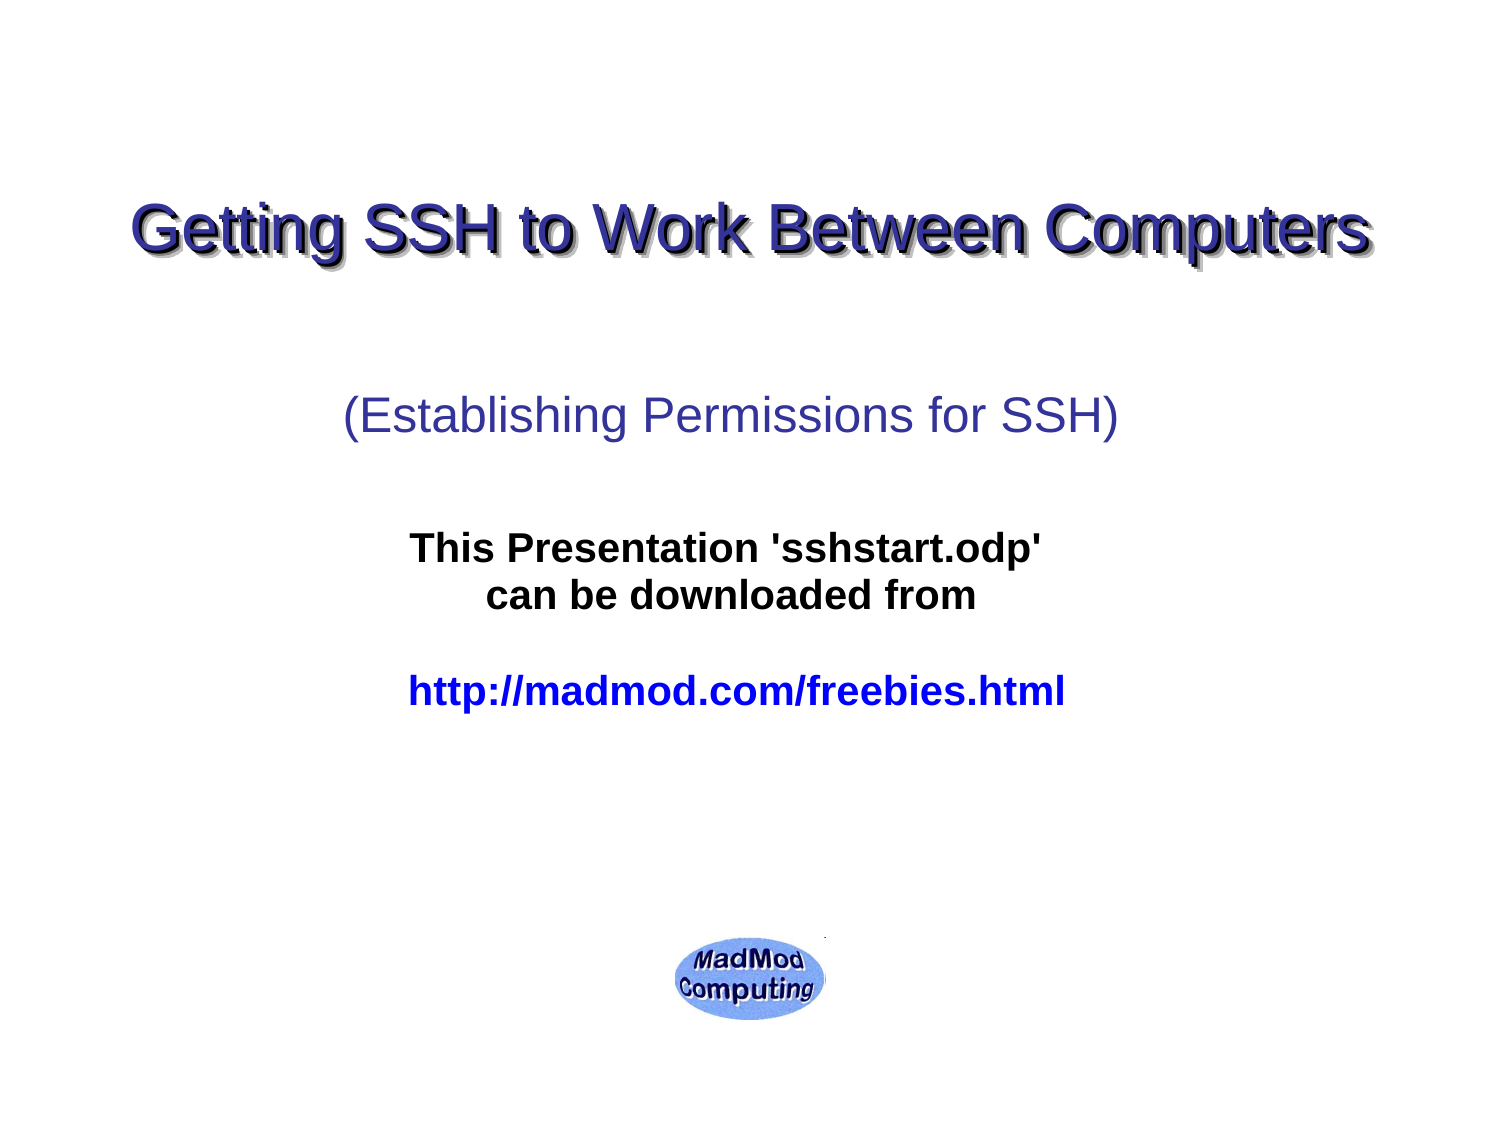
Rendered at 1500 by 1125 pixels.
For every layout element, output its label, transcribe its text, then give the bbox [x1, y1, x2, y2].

text_box This Presentation 'sshstart.odp' can be downloaded from http://madmod.com/freebies.html [112, 525, 1276, 732]
text_box (Establishing Permissions for SSH) [149, 375, 1313, 451]
picture [675, 937, 826, 1020]
title Getting SSH to Work Between Computers [75, 166, 1426, 288]
